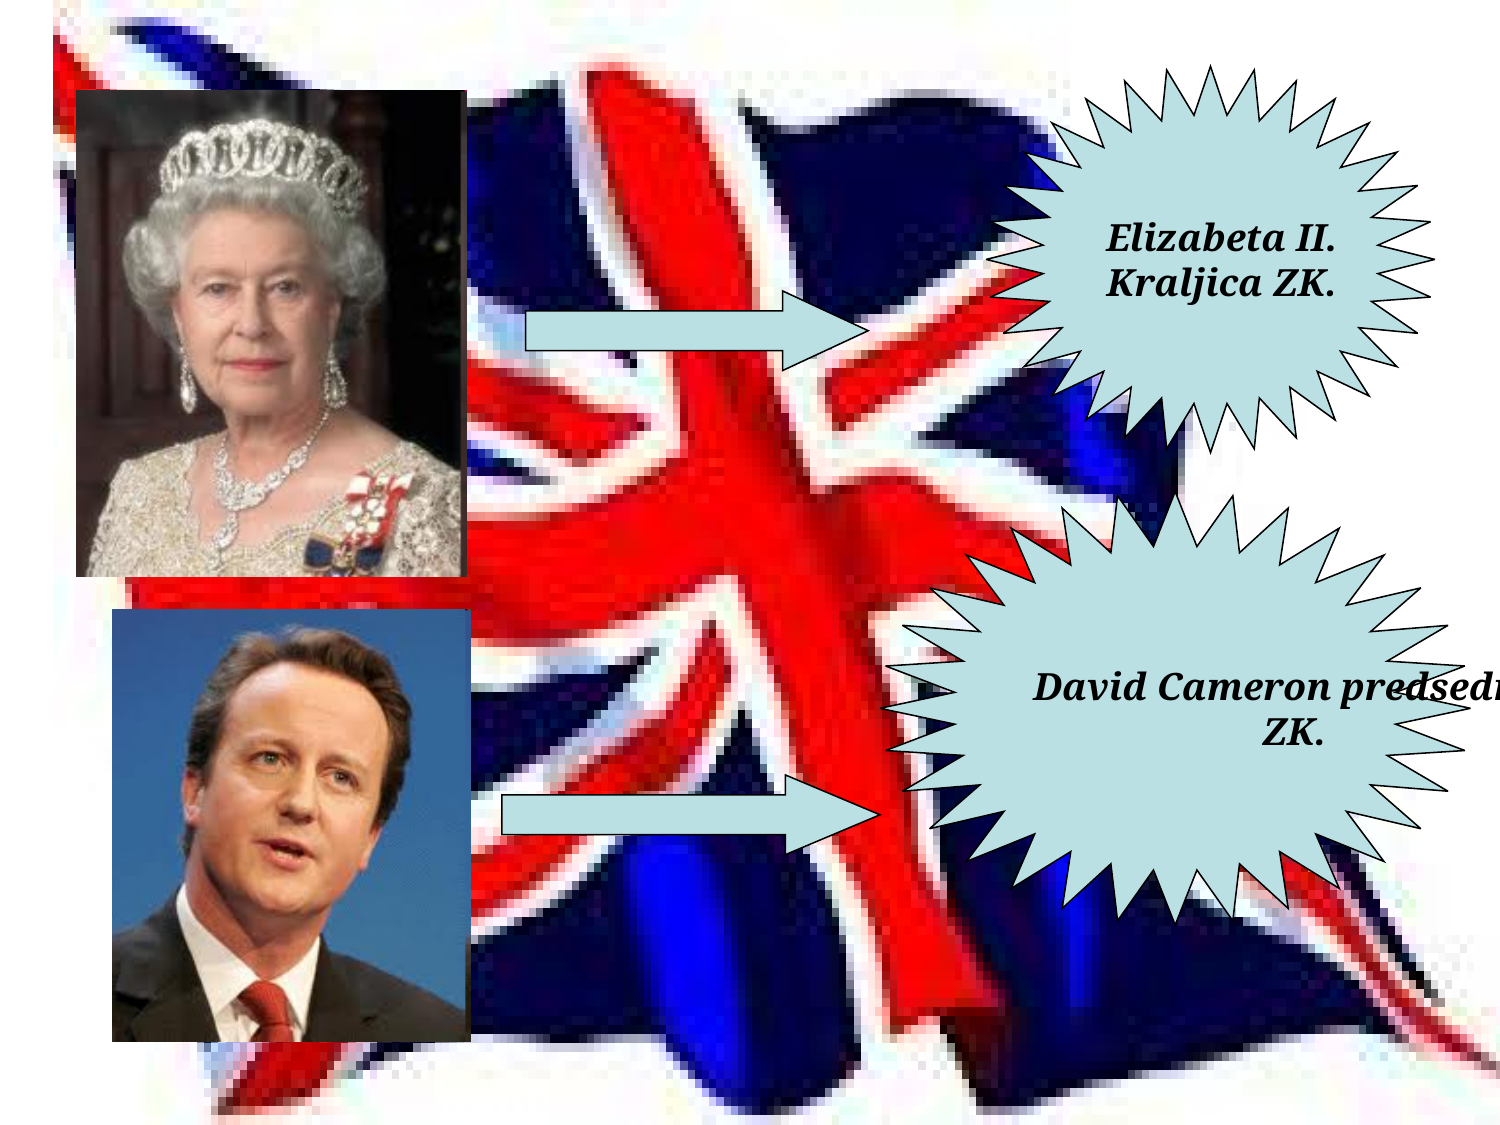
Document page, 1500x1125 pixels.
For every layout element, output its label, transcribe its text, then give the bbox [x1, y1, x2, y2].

text_box [501, 774, 880, 855]
text_box [525, 290, 869, 371]
text_box David Cameron predsednik ZK. [879, 491, 1471, 925]
picture [53, 0, 1500, 1125]
text_box Elizabeta II. Kraljica ZK. [986, 66, 1435, 453]
